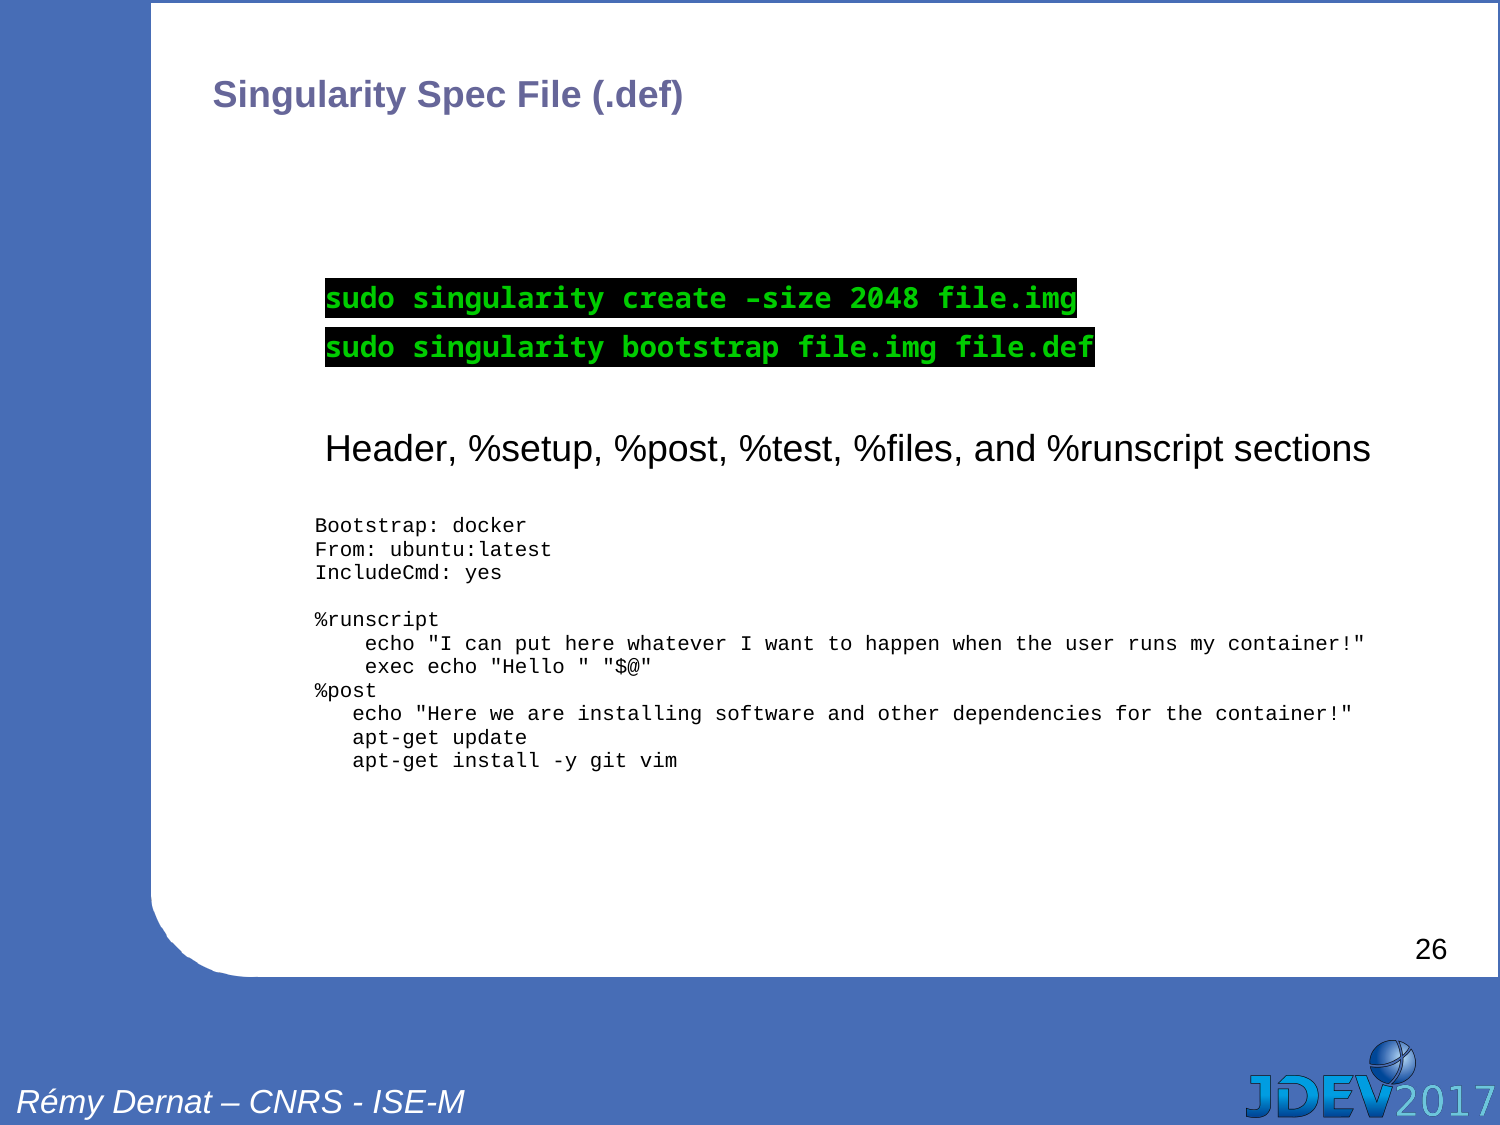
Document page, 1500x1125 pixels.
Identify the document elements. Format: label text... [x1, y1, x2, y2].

title Singularity Spec File (.def) [212, 24, 1447, 164]
text_box Bootstrap: docker From: ubuntu:latest IncludeCmd: yes %runscript echo "I can put here whatever I want to happen when the user runs my container!" exec echo "Hello " "$@" %post echo "Here we are installing software and other dependencies for the container!" apt-get update apt-get install -y git vim [300, 508, 1380, 782]
text_box Rémy Dernat – CNRS - ISE-M [0, 1075, 488, 1125]
picture [0, 0, 1500, 1125]
list sudo singularity create –size 2048 file.img sudo singularity bootstrap file.img file.def Header, %setup, %post, %test, %files, and %runscript sections [212, 174, 1448, 828]
